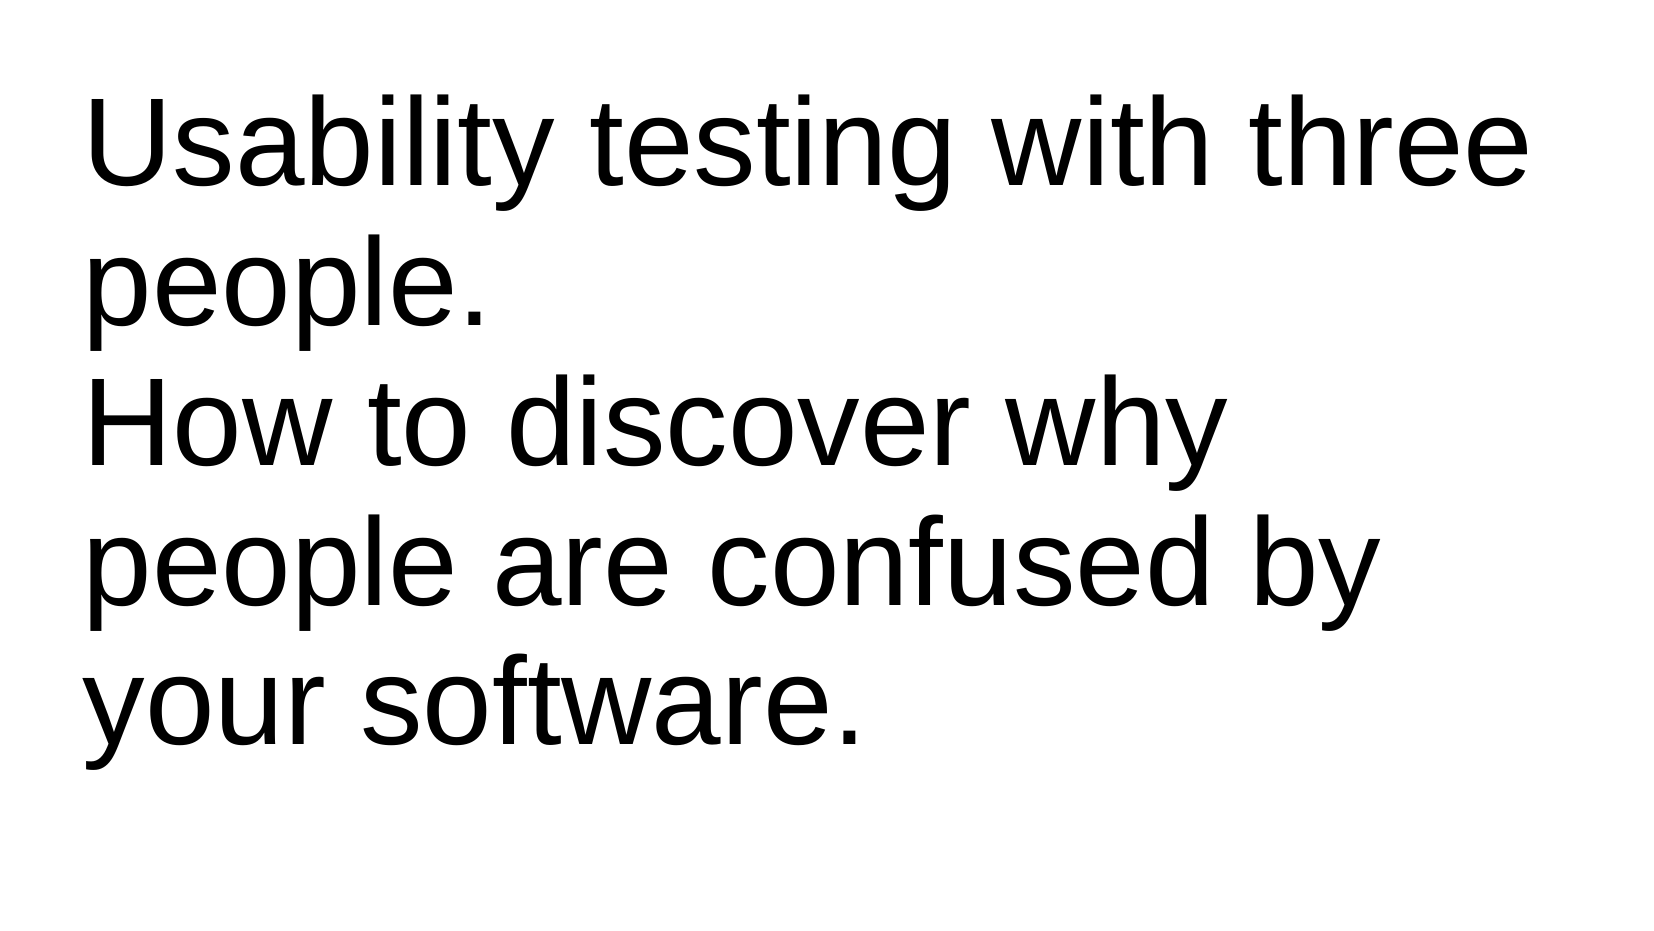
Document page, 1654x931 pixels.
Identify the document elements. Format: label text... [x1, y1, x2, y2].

title Usability testing with three people. How to discover why people are confused by your software. [82, 72, 1571, 772]
